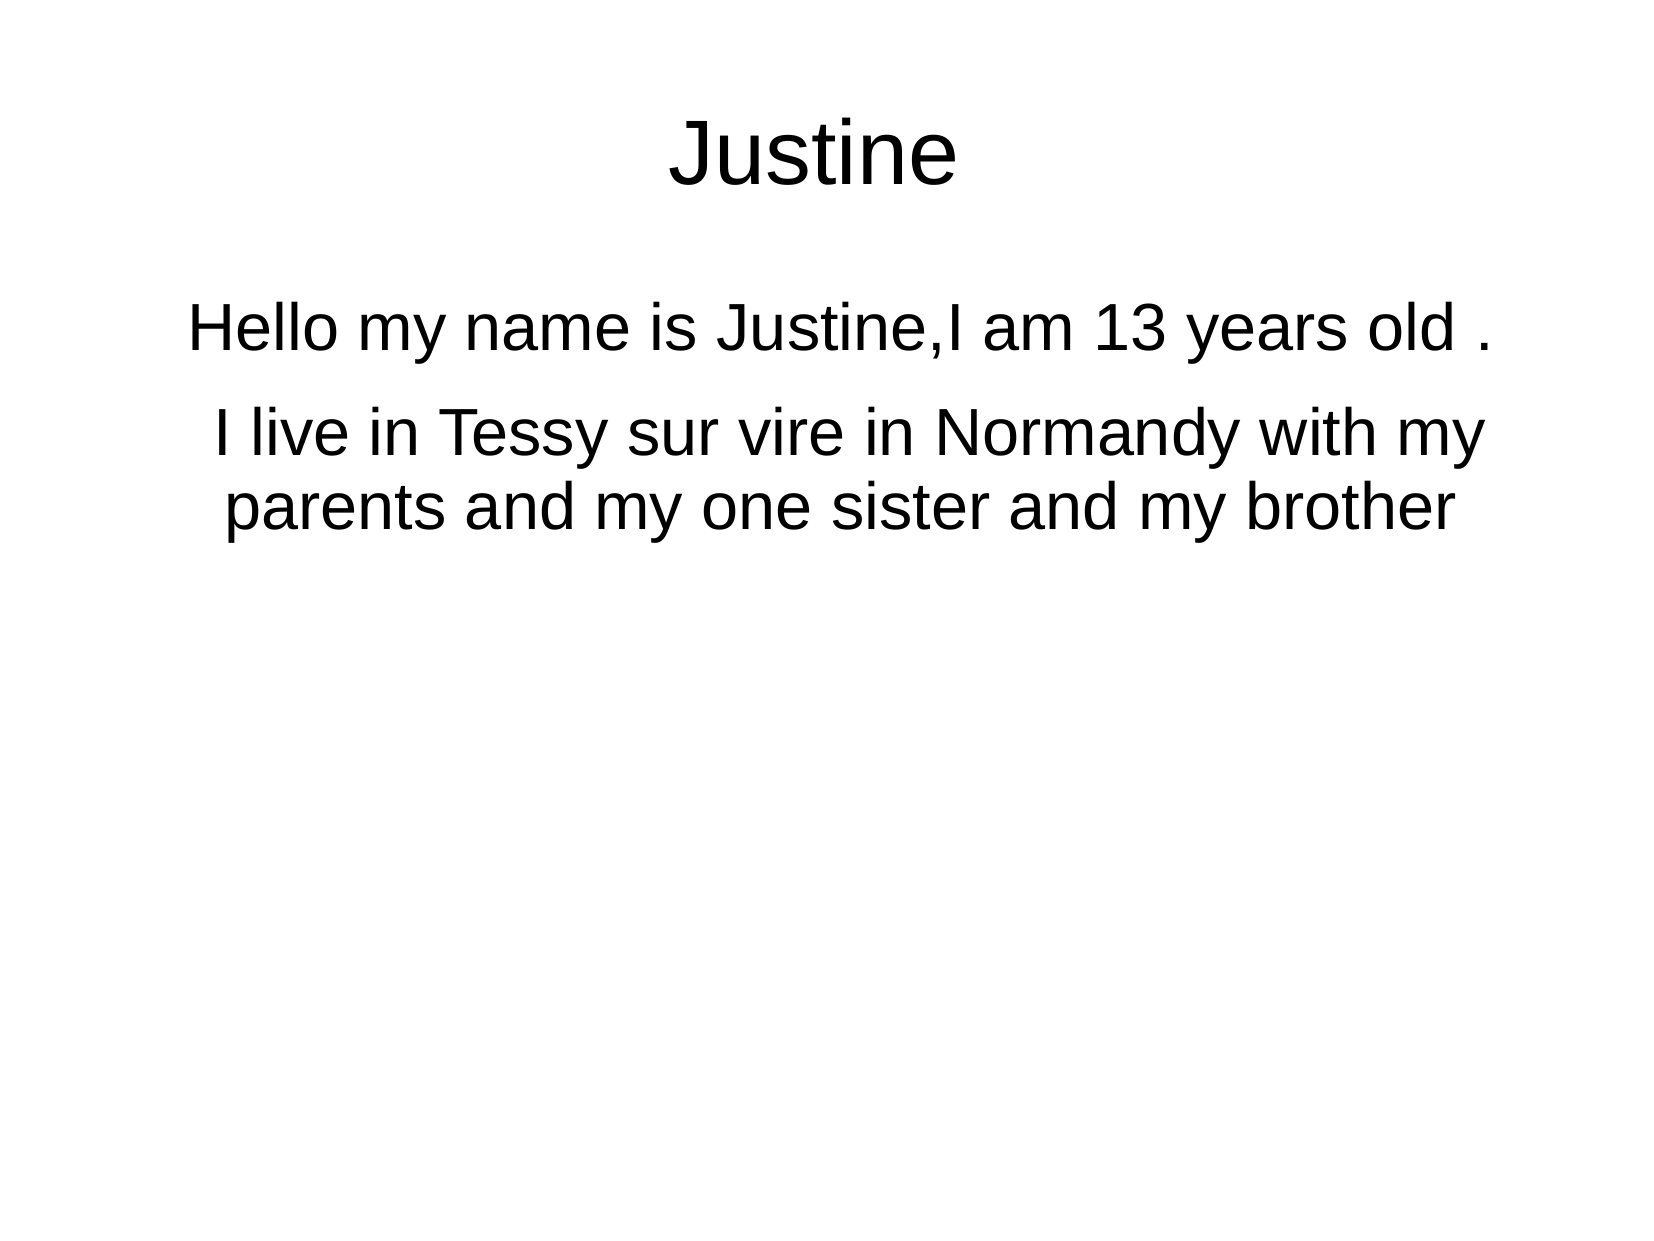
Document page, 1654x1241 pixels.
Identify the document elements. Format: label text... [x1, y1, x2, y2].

title Justine [82, 49, 1571, 257]
list Hello my name is Justine,I am 13 years old . I live in Tessy sur vire in Normandy with my parents and my one sister and my brother [70, 290, 1560, 1010]
